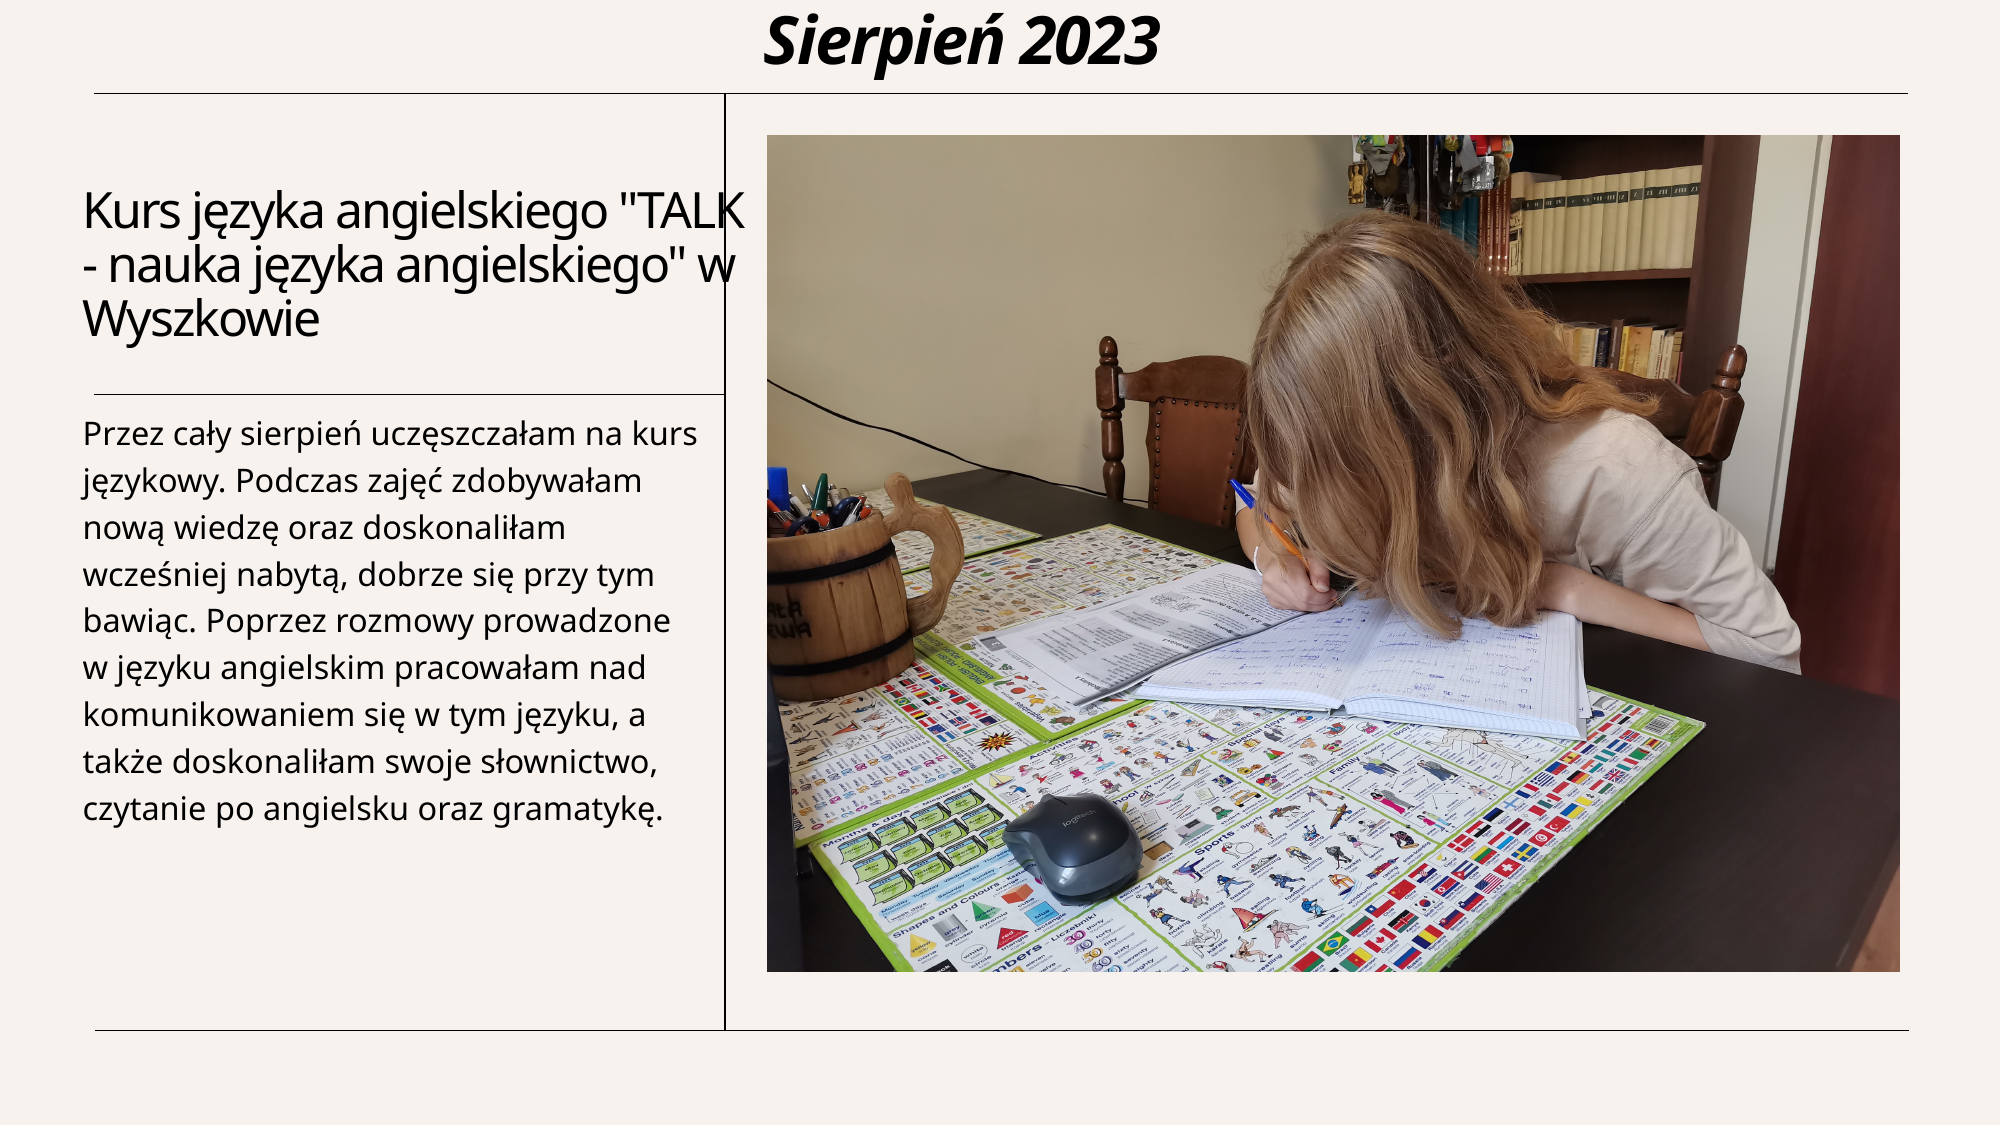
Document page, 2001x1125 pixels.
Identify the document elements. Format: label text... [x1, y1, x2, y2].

picture [767, 135, 1900, 972]
text_box Kurs języka angielskiego "TALK - nauka języka angielskiego" w Wyszkowie [67, 178, 768, 314]
list Przez cały sierpień uczęszczałam na kurs językowy. Podczas zajęć zdobywałam nową wiedzę oraz doskonaliłam wcześniej nabytą, dobrze się przy tym bawiąc. Poprzez rozmowy prowadzone w języku angielskim pracowałam nad komunikowaniem się w tym języku, a także doskonaliłam swoje słownictwo, czytanie po angielsku oraz gramatykę. [67, 397, 720, 843]
title Sierpień 2023 [749, 0, 1967, 155]
